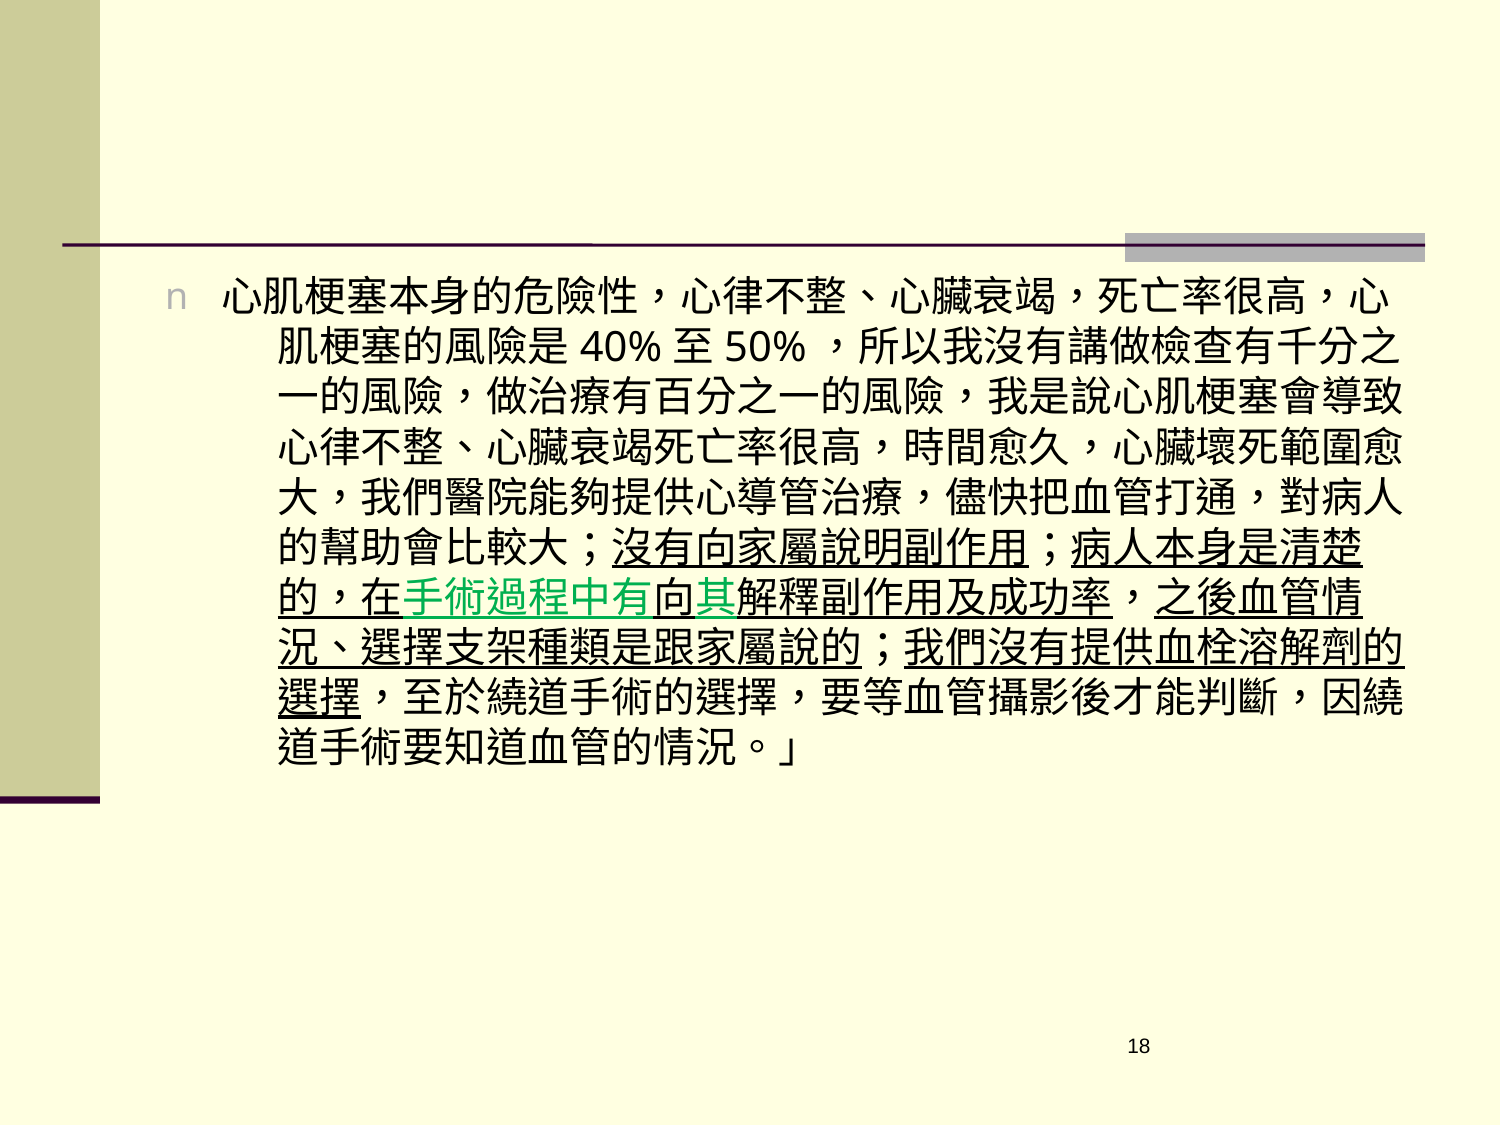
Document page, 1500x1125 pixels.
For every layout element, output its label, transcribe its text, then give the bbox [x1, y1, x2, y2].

list 心肌梗塞本身的危險性，心律不整、心臟衰竭，死亡率很高，心肌梗塞的風險是40%至50%，所以我沒有講做檢查有千分之一的風險，做治療有百分之一的風險，我是說心肌梗塞會導致心律不整、心臟衰竭死亡率很高，時間愈久，心臟壞死範圍愈大，我們醫院能夠提供心導管治療，儘快把血管打通，對病人的幫助會比較大；沒有向家屬說明副作用；病人本身是清楚的，在手術過程中有向其解釋副作用及成功率，之後血管情況、選擇支架種類是跟家屬說的；我們沒有提供血栓溶解劑的選擇，至於繞道手術的選擇，要等血管攝影後才能判斷，因繞道手術要知道血管的情況。」 [150, 262, 1426, 1006]
text_box [1112, 1025, 1426, 1101]
